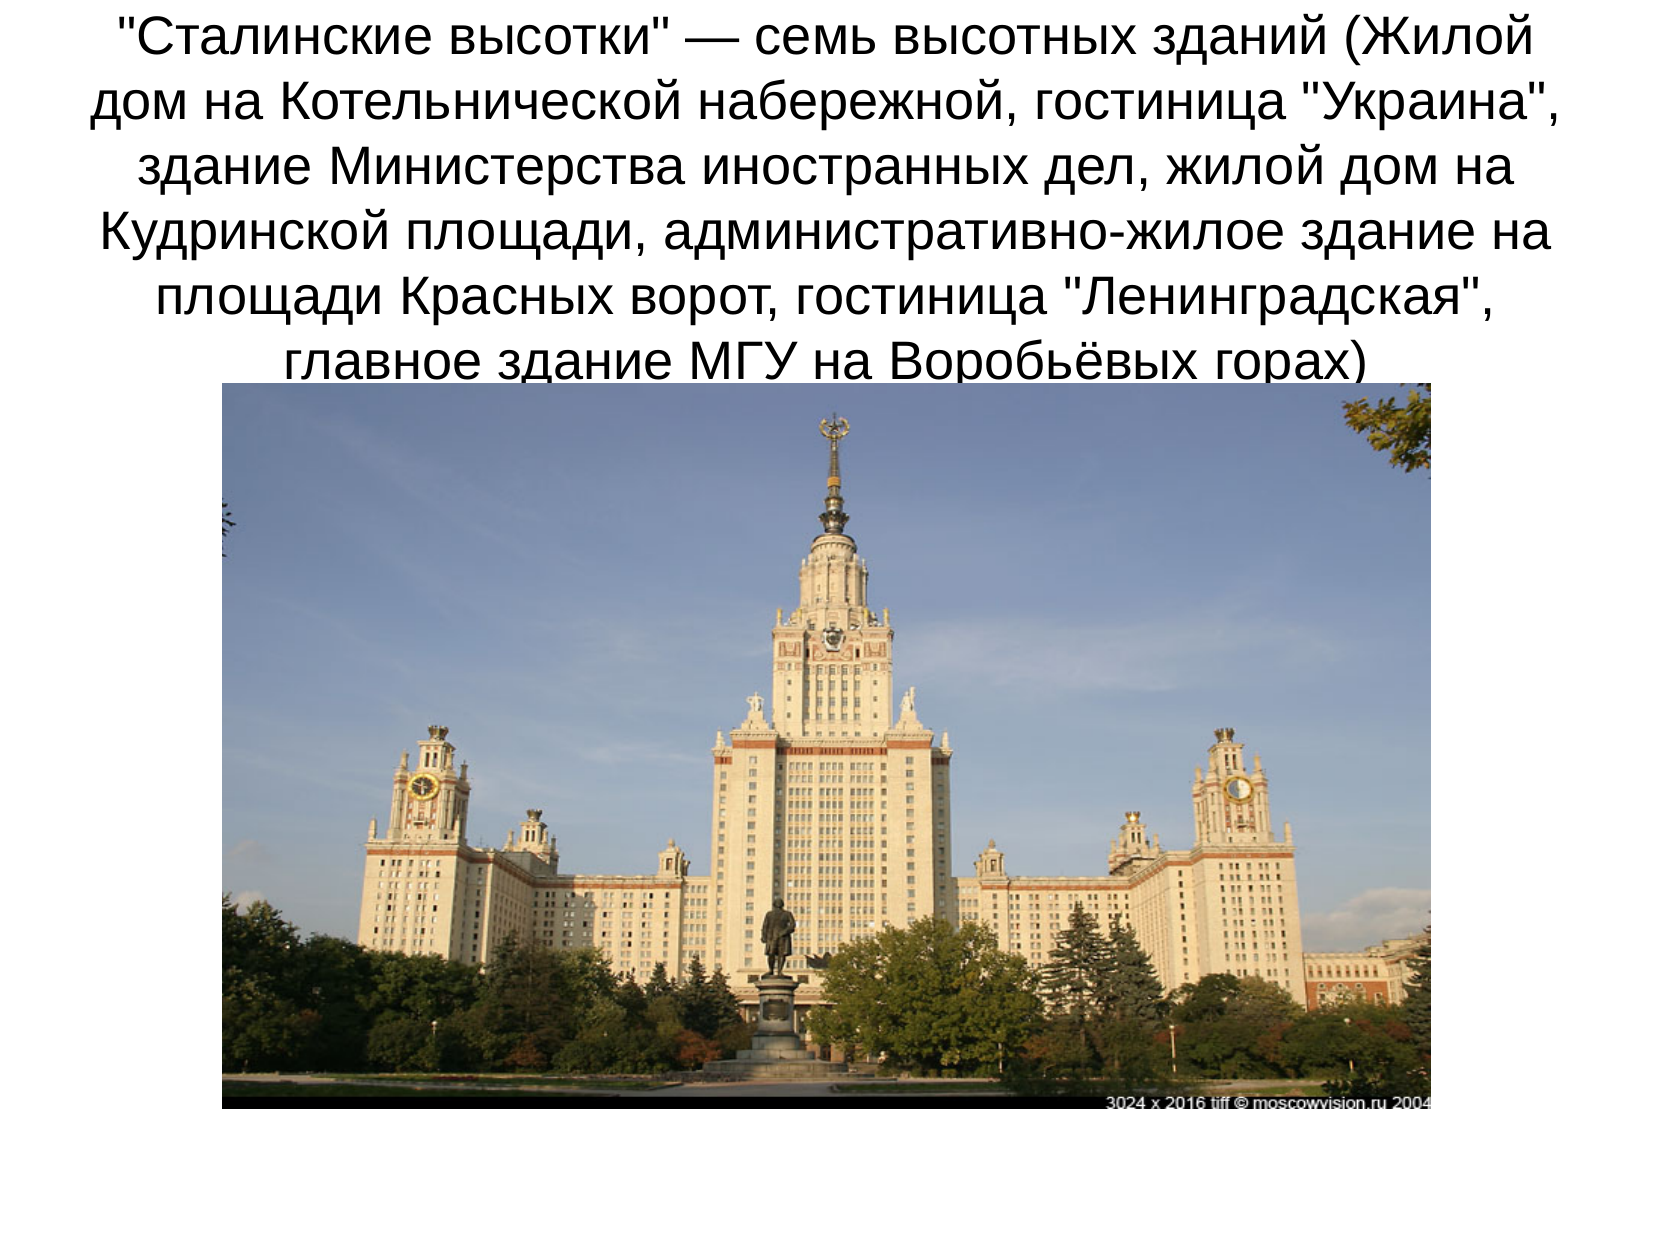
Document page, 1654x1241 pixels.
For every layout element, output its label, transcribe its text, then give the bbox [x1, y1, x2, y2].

title "Сталинские высотки" — семь высотных зданий (Жилой дом на Котельнической набережной, гостиница "Украина", здание Министерства иностранных дел, жилой дом на Кудринской площади, административно-жилое здание на площади Красных ворот, гостиница "Ленинградская", главное здание МГУ на Воробьёвых горах) [82, 0, 1571, 364]
picture [222, 383, 1431, 1109]
